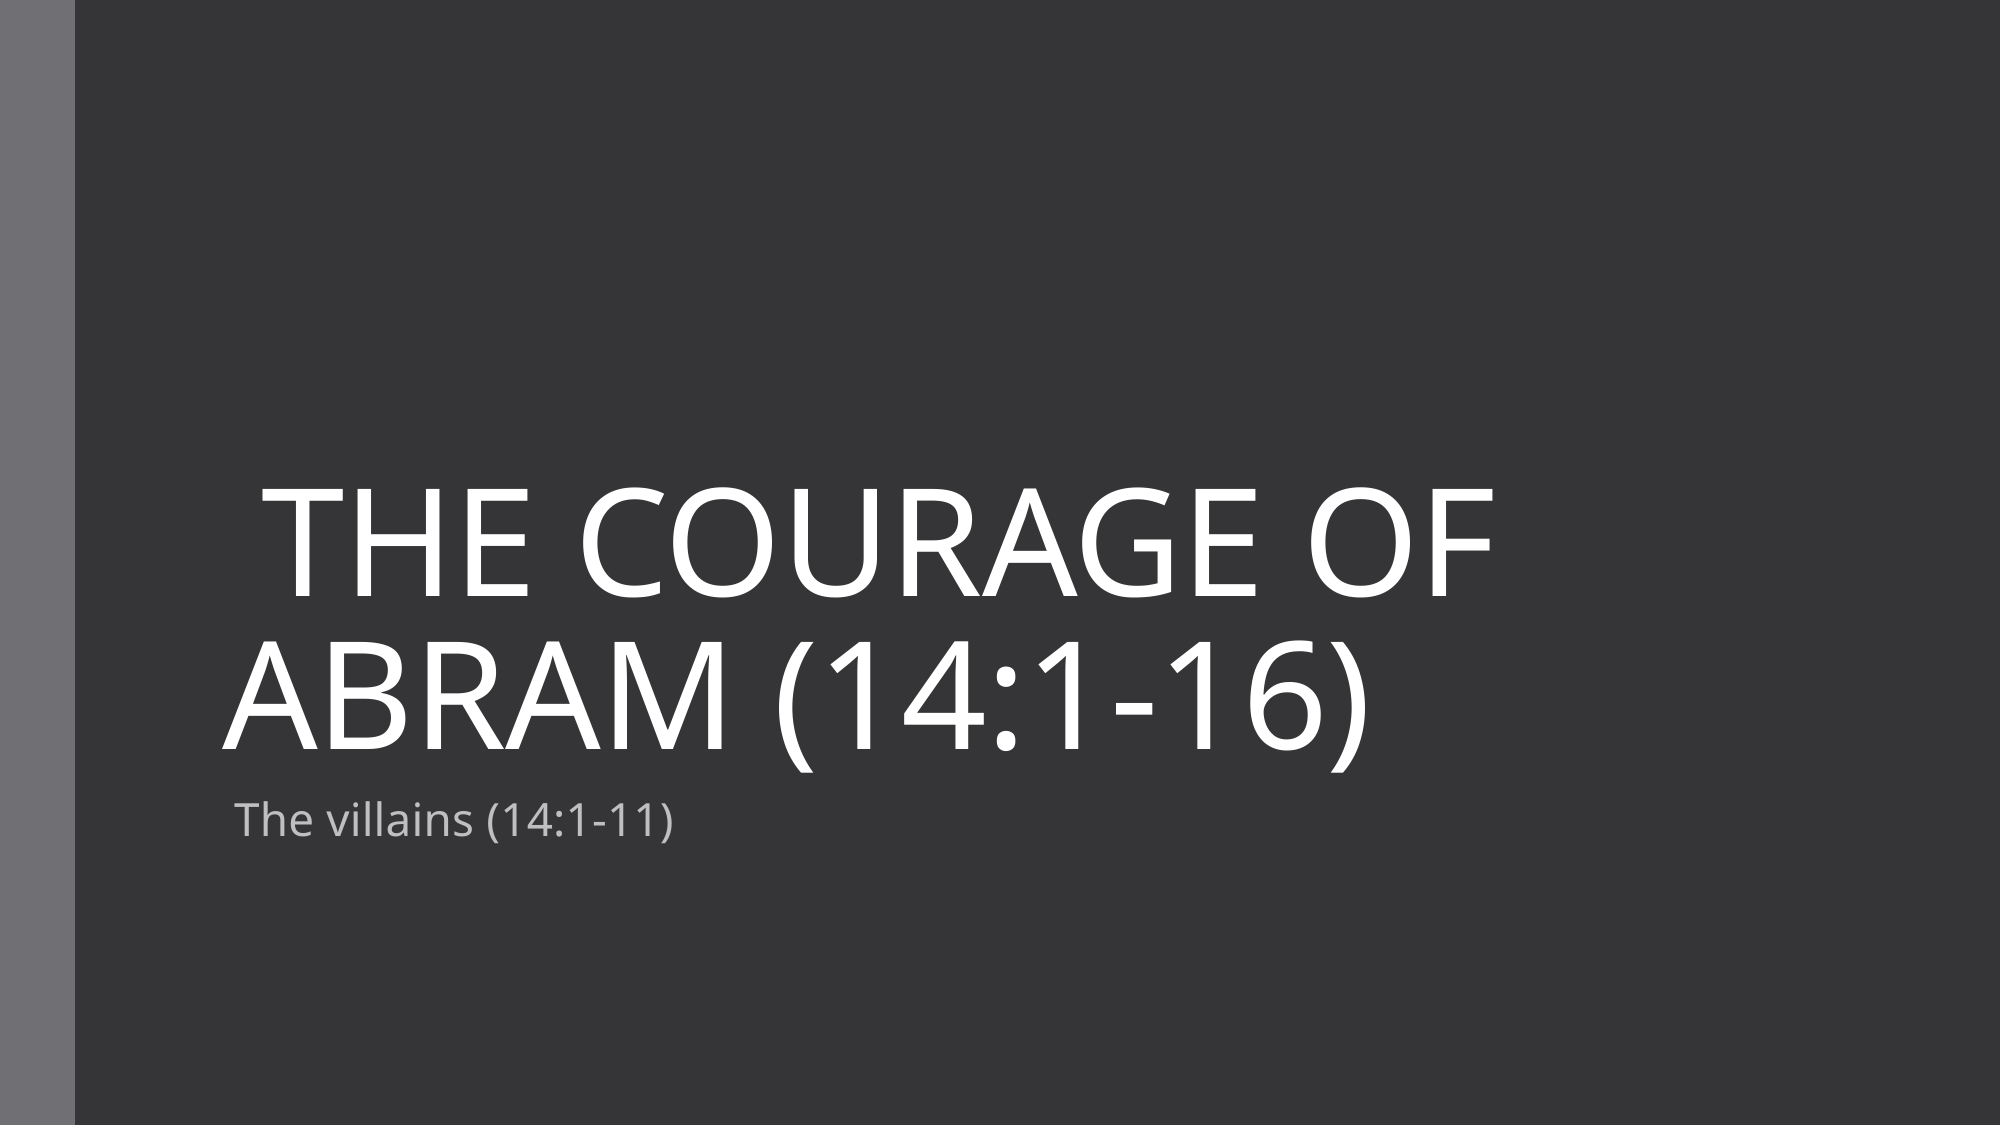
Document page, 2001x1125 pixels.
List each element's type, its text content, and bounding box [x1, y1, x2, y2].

title THE COURAGE OF ABRAM (14:1-16) [206, 124, 1752, 787]
subtitle The villains (14:1-11) [206, 787, 1752, 1066]
